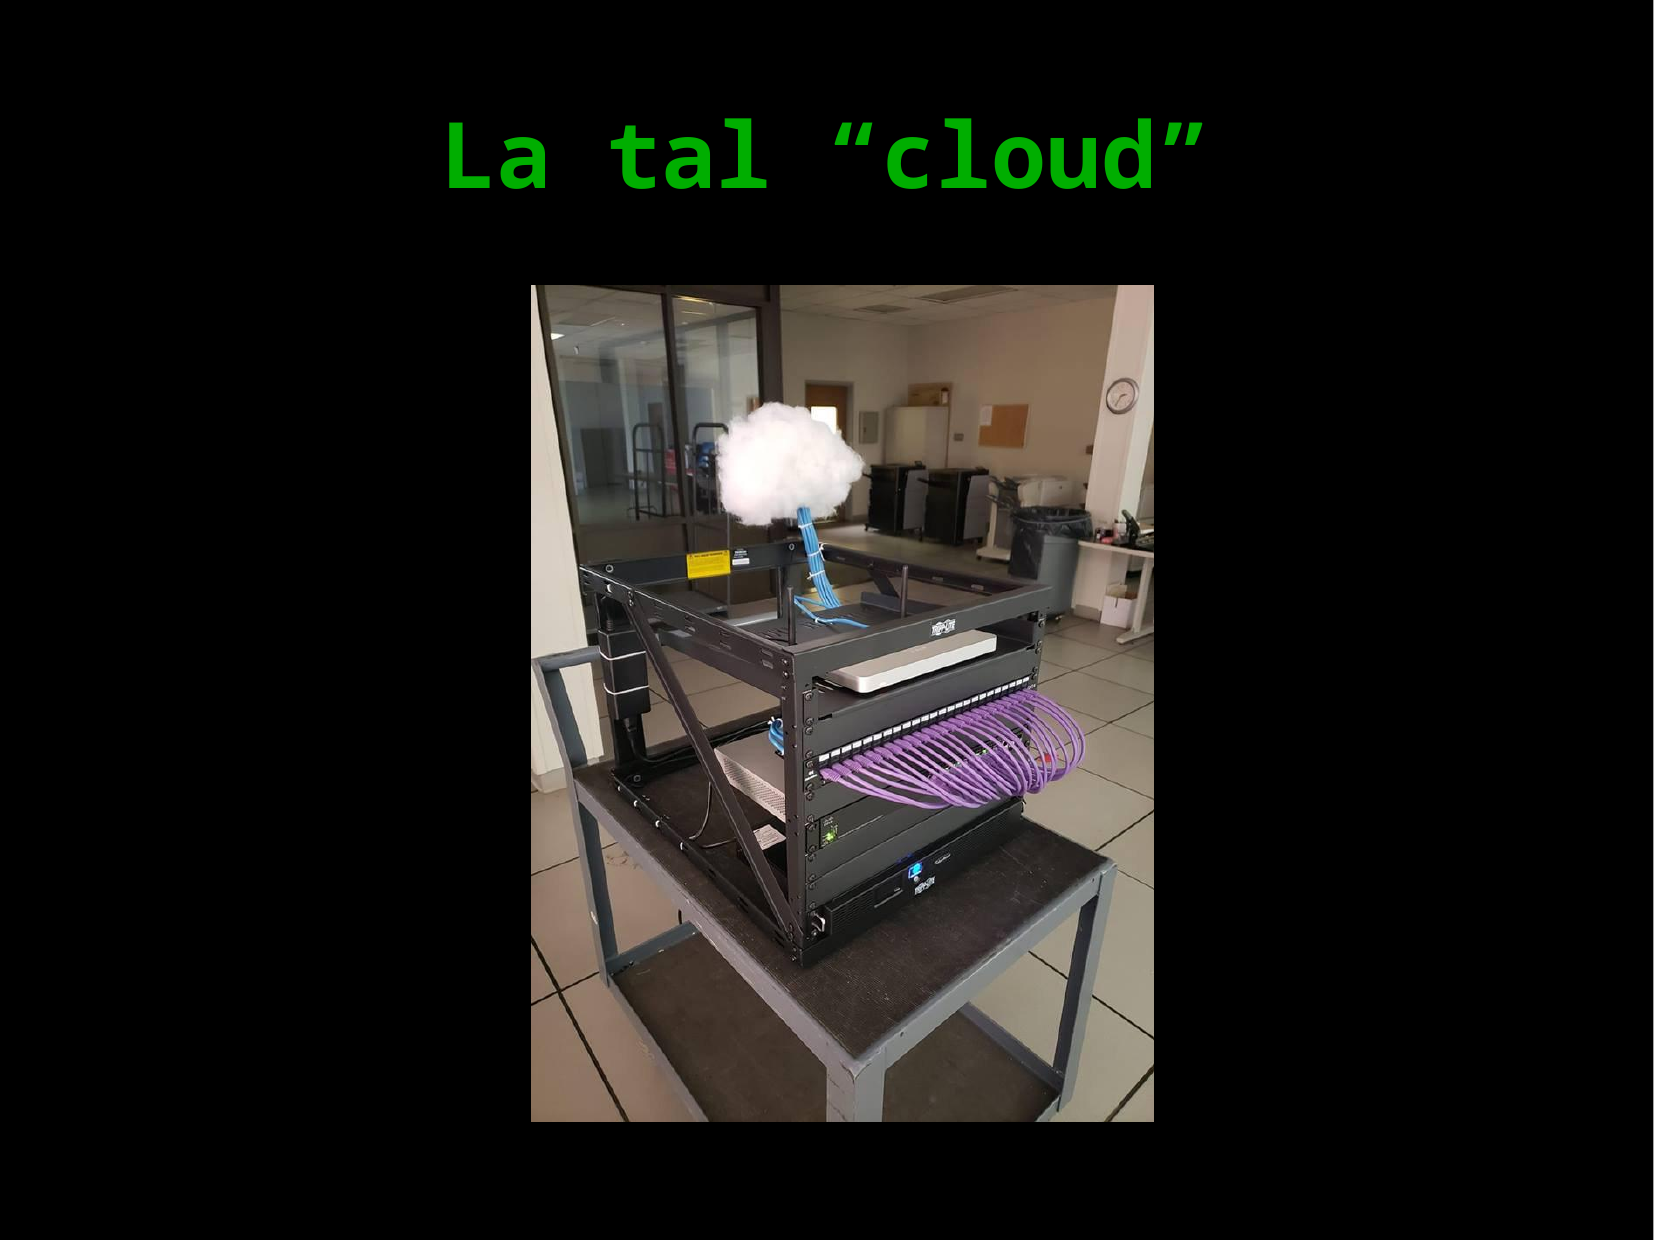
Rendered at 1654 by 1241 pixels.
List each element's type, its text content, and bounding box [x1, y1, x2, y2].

title La tal “cloud” [82, 43, 1571, 263]
picture [531, 285, 1154, 1123]
